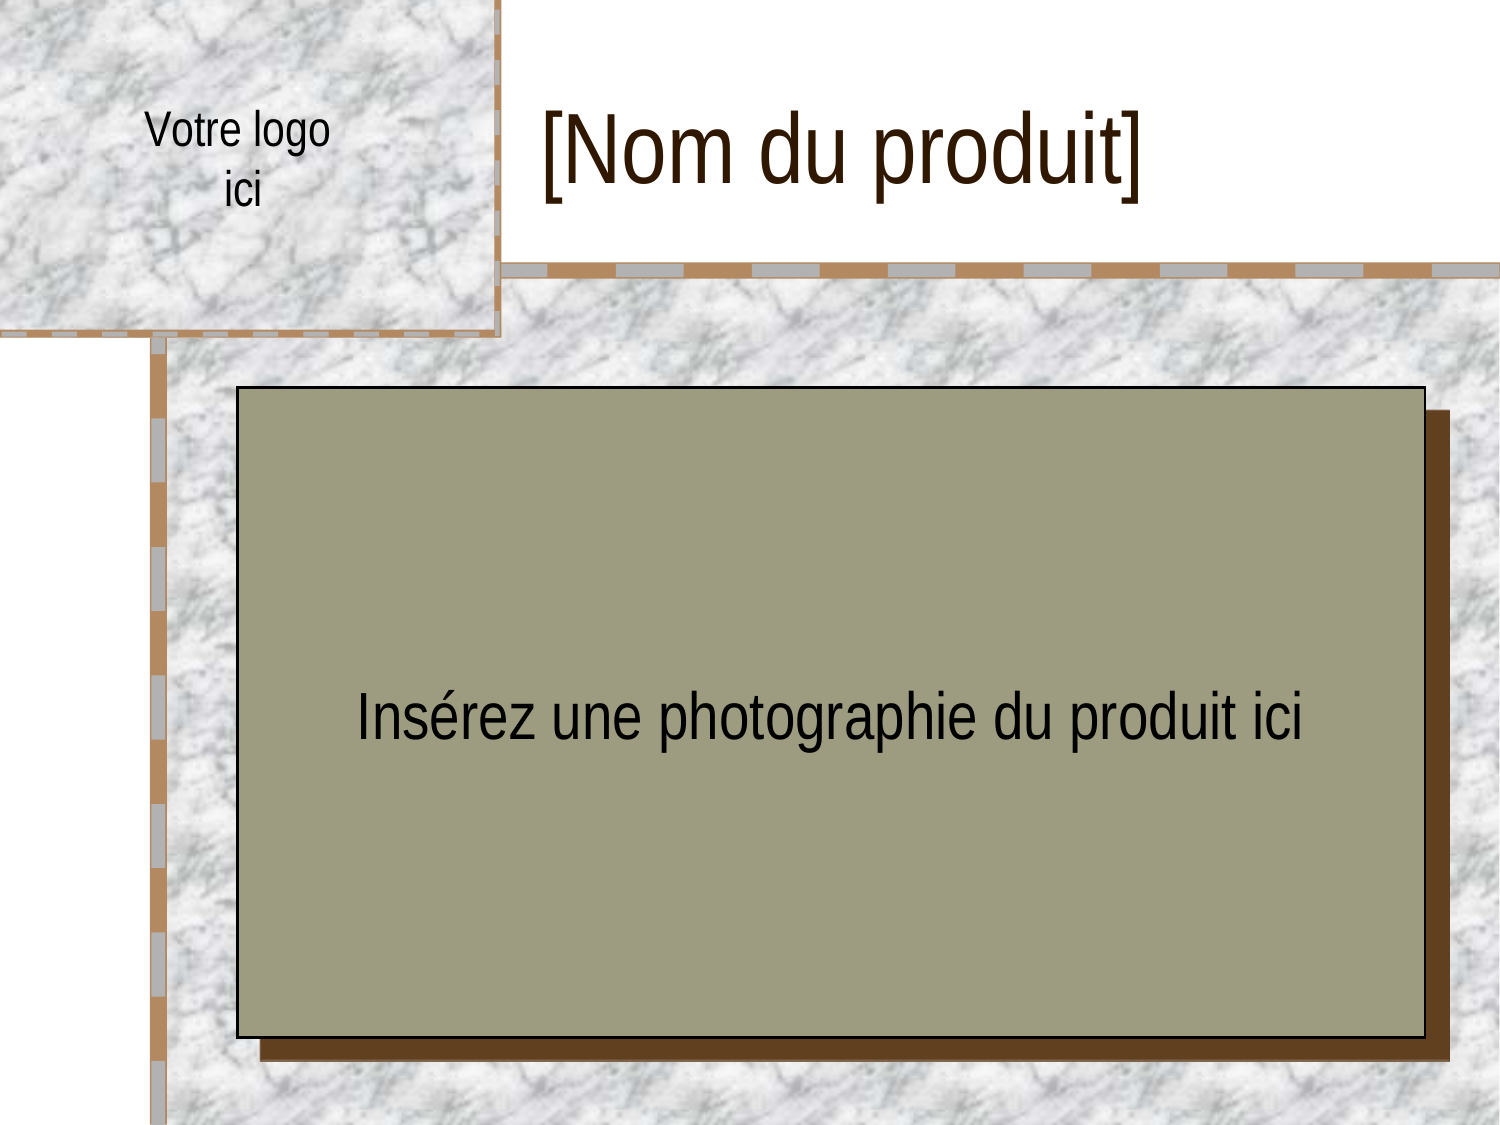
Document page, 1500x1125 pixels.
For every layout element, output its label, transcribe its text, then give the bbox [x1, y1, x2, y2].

text_box Votre logo ici [74, 62, 413, 250]
subtitle Insérez une photographie du produit ici [237, 387, 1426, 1038]
picture [0, 0, 494, 329]
picture [167, 279, 1500, 1125]
title [Nom du produit] [524, 49, 1475, 238]
